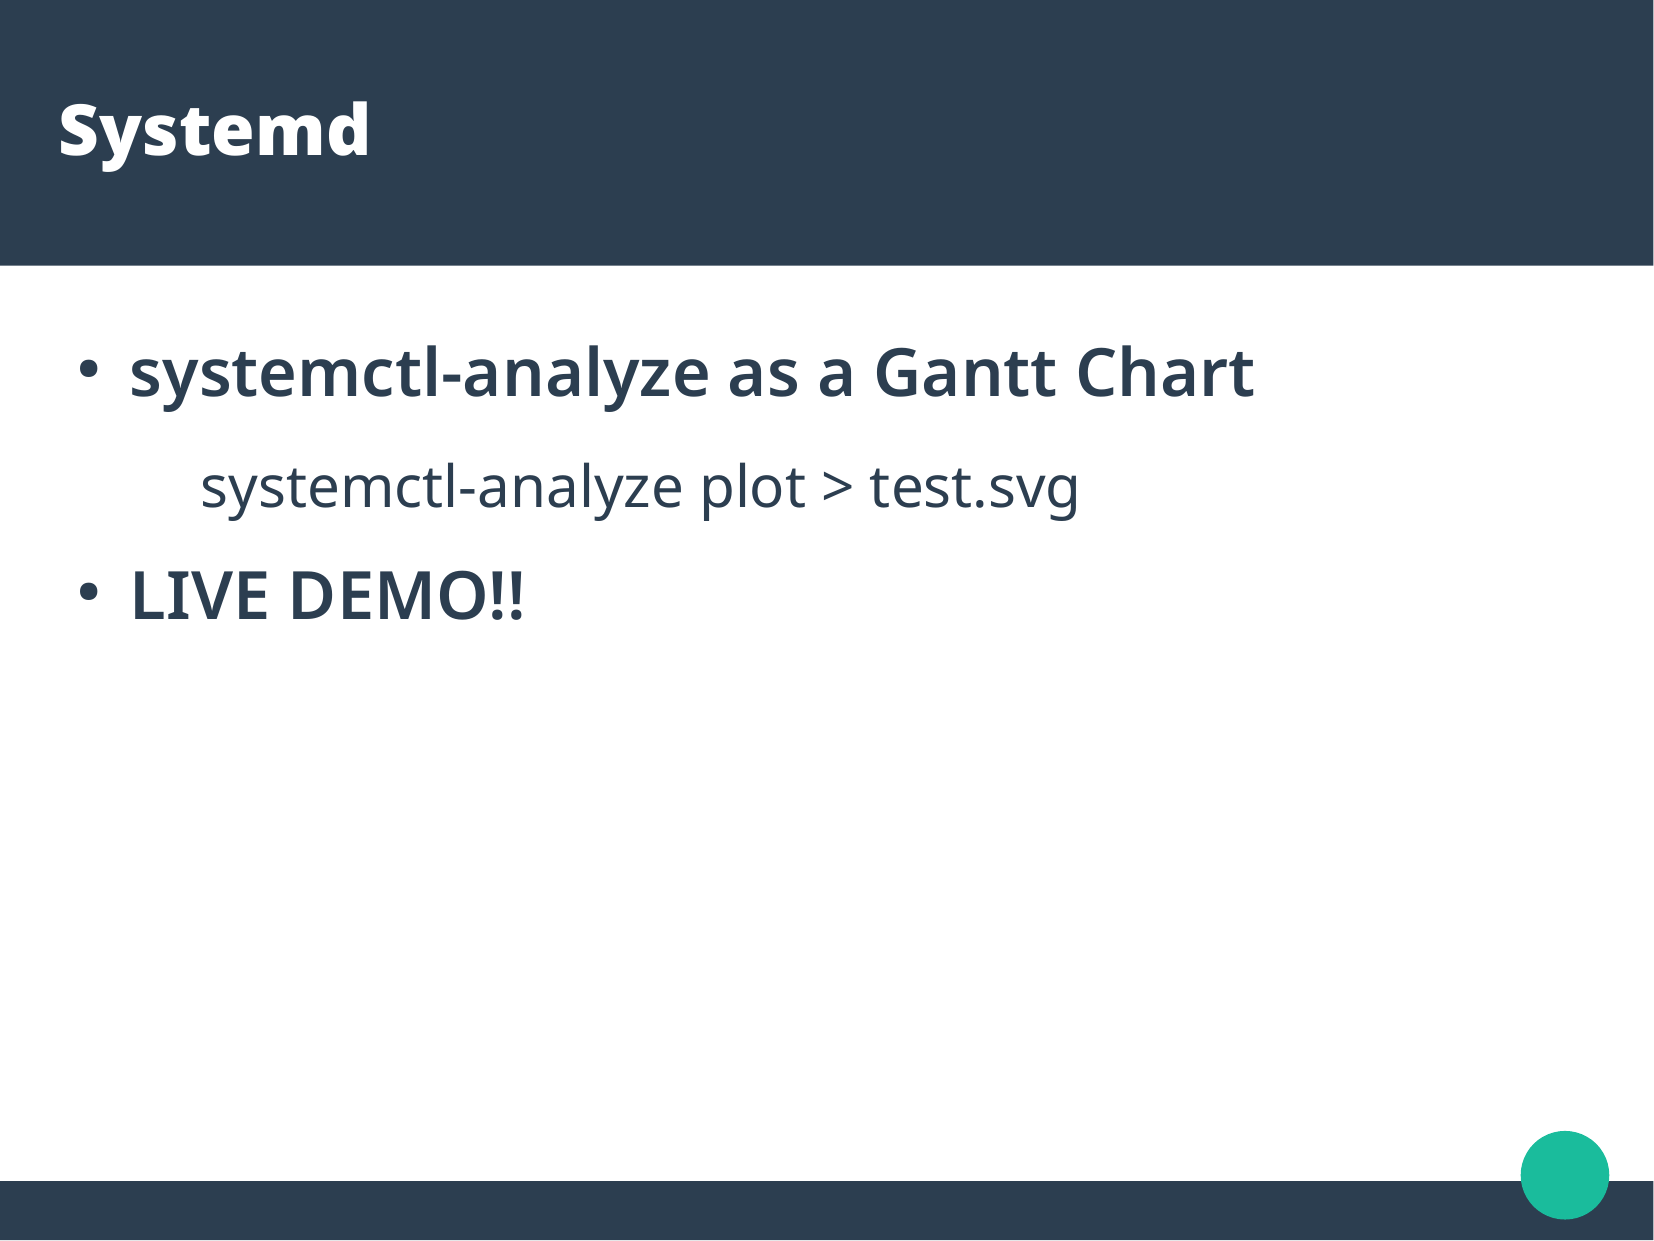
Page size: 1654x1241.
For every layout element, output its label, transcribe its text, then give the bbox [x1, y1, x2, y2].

list systemctl-analyze as a Gantt Chart systemctl-analyze plot > test.svg LIVE DEMO!! [59, 324, 1595, 1152]
title Systemd [59, 49, 1595, 207]
